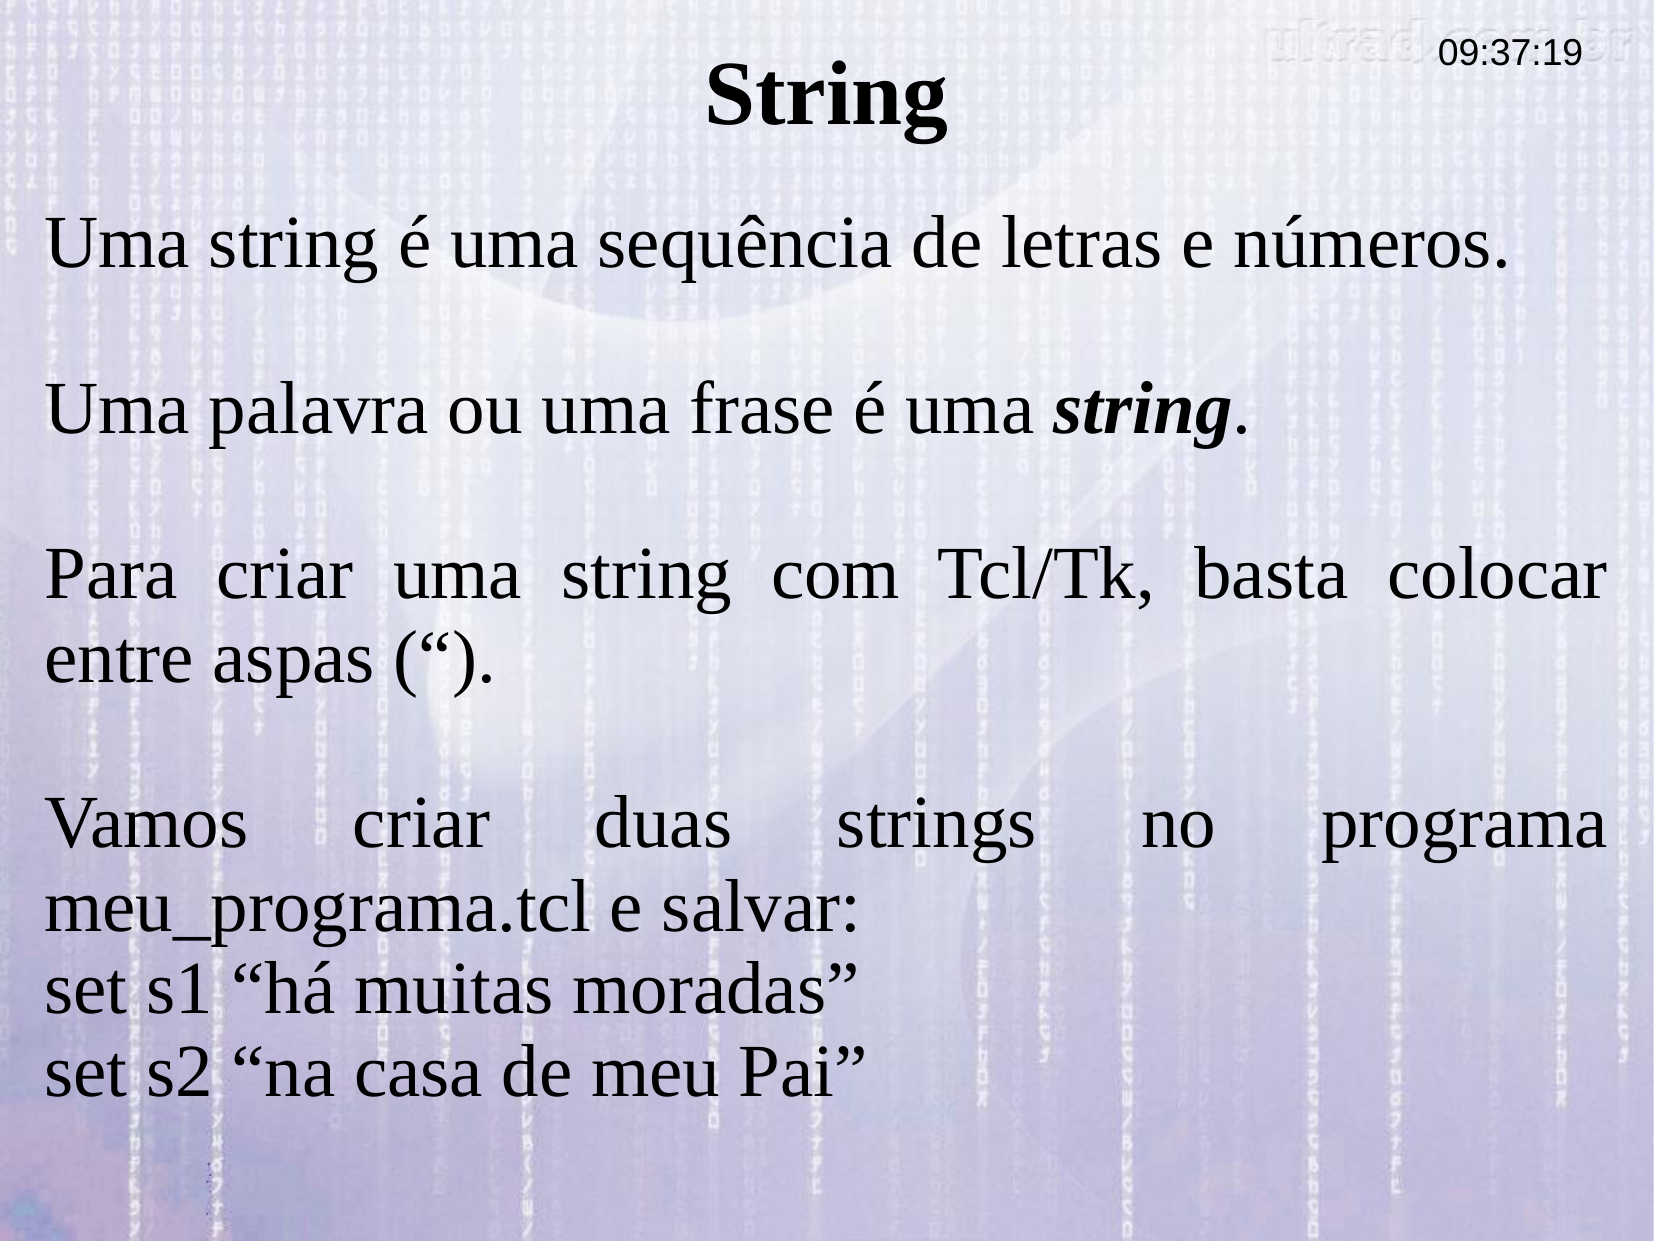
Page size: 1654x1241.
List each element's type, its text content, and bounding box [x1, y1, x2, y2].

text_box Uma string é uma sequência de letras e números. Uma palavra ou uma frase é uma string. Para criar uma string com Tcl/Tk, basta colocar entre aspas (“). Vamos criar duas strings no programa meu_programa.tcl e salvar: set s1 “há muitas moradas” set s2 “na casa de meu Pai” [29, 193, 1625, 1213]
text_box 10:08:44 [1423, 23, 1631, 94]
picture [0, 0, 1654, 1241]
text_box String [29, 35, 1625, 171]
